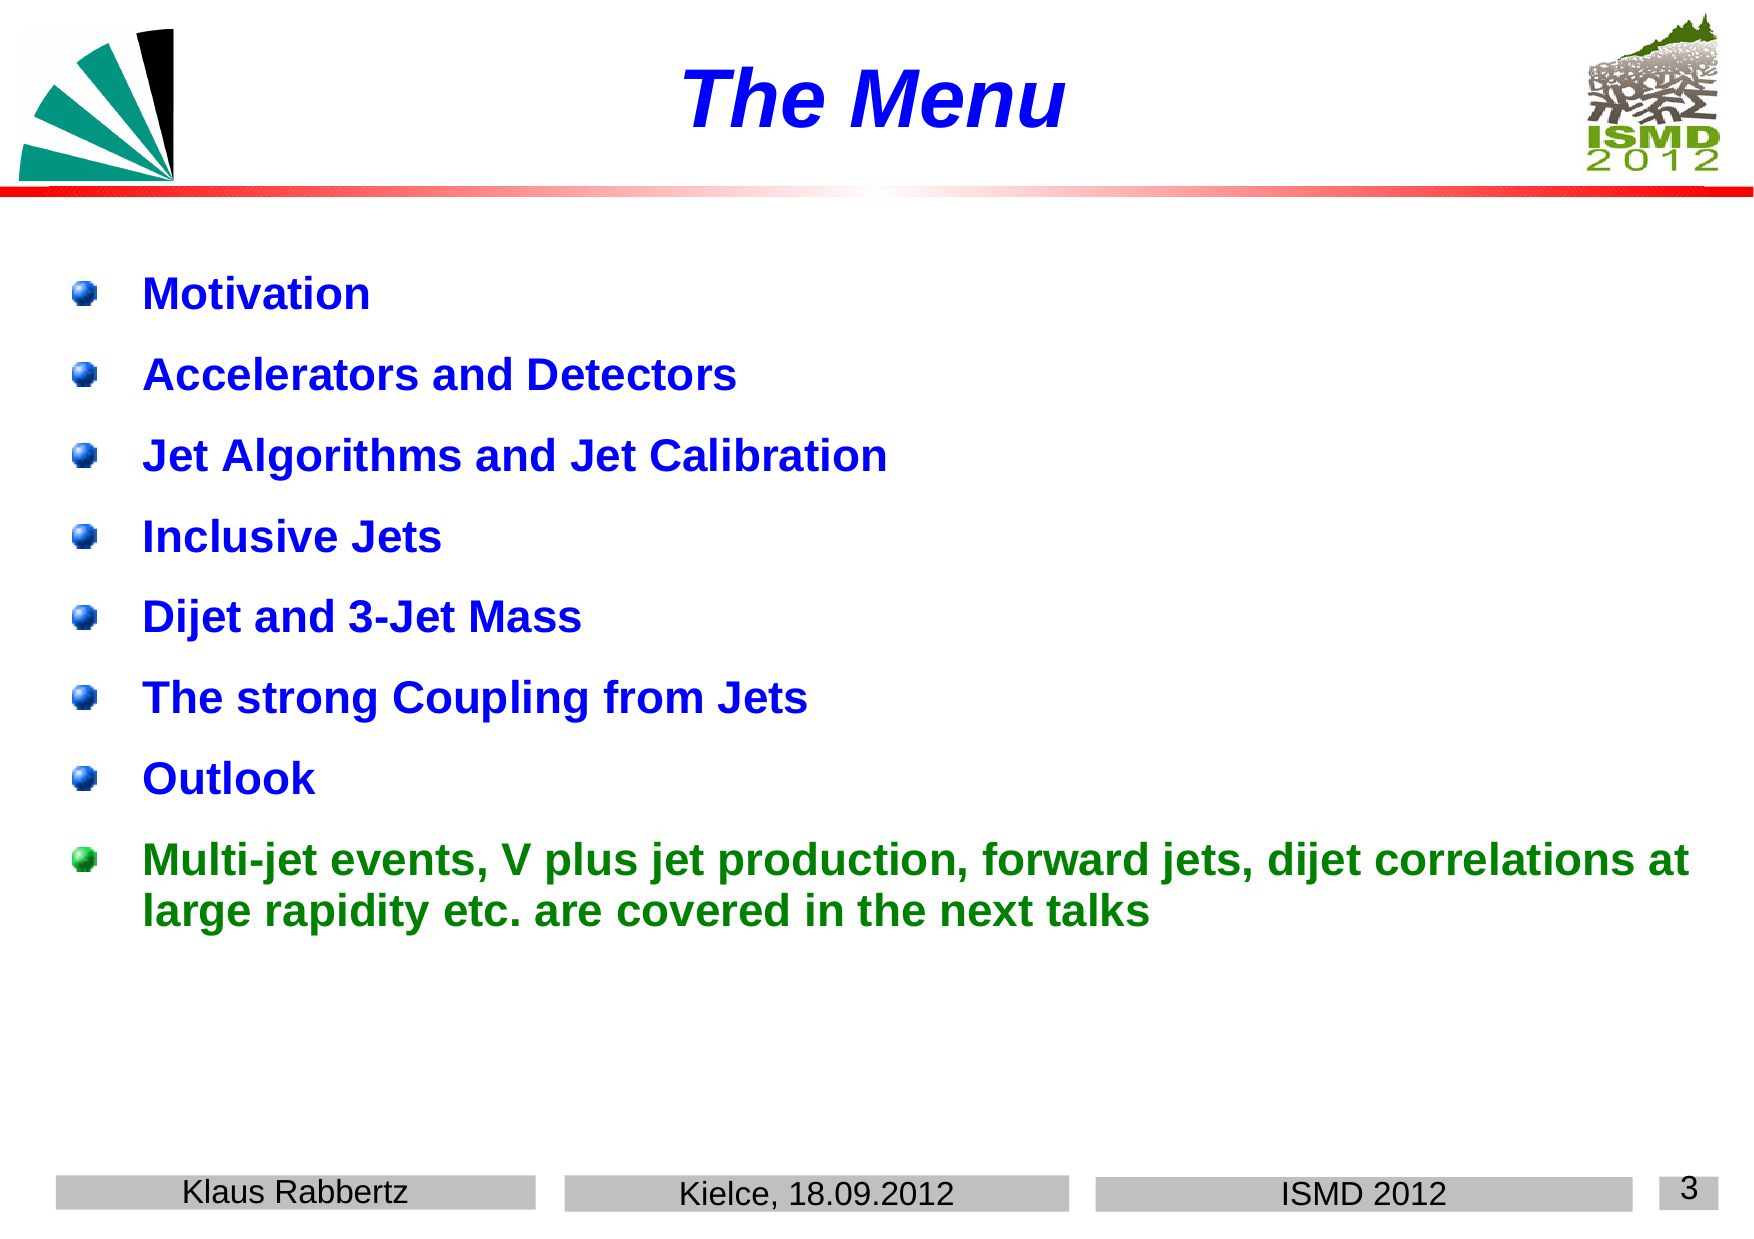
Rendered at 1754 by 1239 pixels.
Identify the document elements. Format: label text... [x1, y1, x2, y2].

picture [1579, 5, 1727, 177]
title The Menu [220, 16, 1525, 182]
list Motivation Accelerators and Detectors Jet Algorithms and Jet Calibration Inclusive Jets Dijet and 3-Jet Mass The strong Coupling from Jets Outlook Multi-jet events, V plus jet production, forward jets, dijet correlations at large rapidity etc. are covered in the next talks [60, 268, 1694, 1080]
picture [19, 29, 174, 183]
